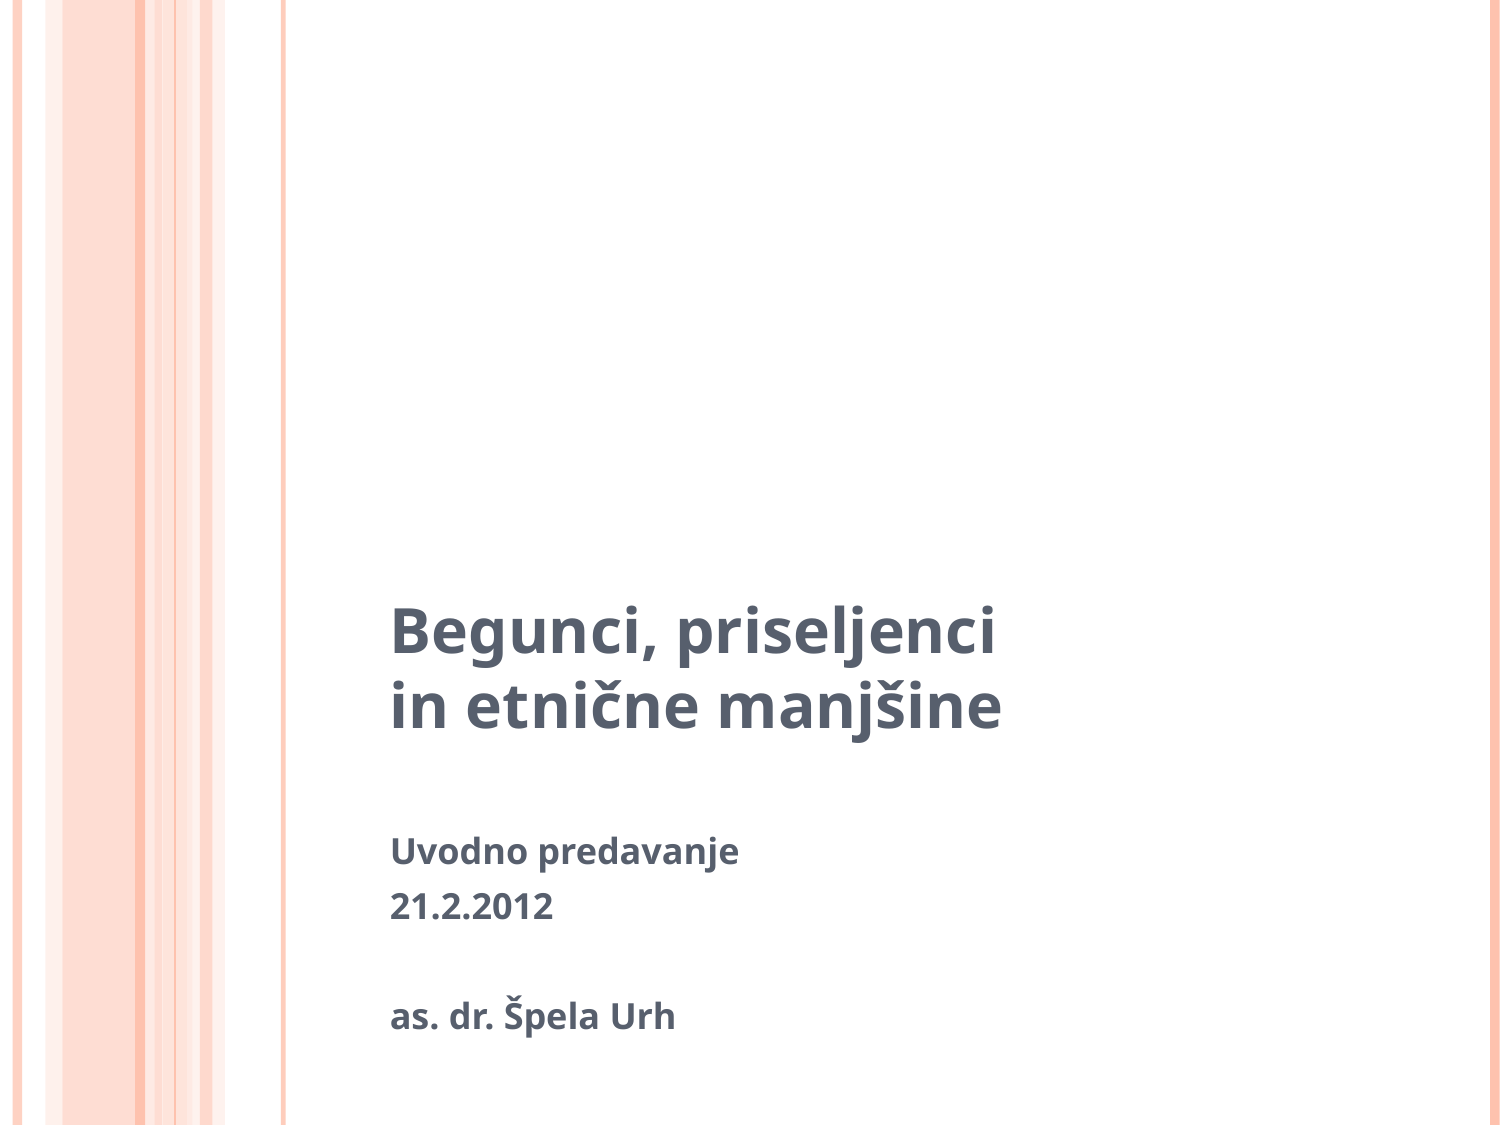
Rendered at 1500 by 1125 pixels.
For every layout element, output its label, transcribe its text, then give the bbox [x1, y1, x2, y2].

title Begunci, priseljenci in etnične manjšine [375, 512, 1388, 820]
subtitle Uvodno predavanje 21.2.2012 as. dr. Špela Urh [375, 820, 1388, 1046]
